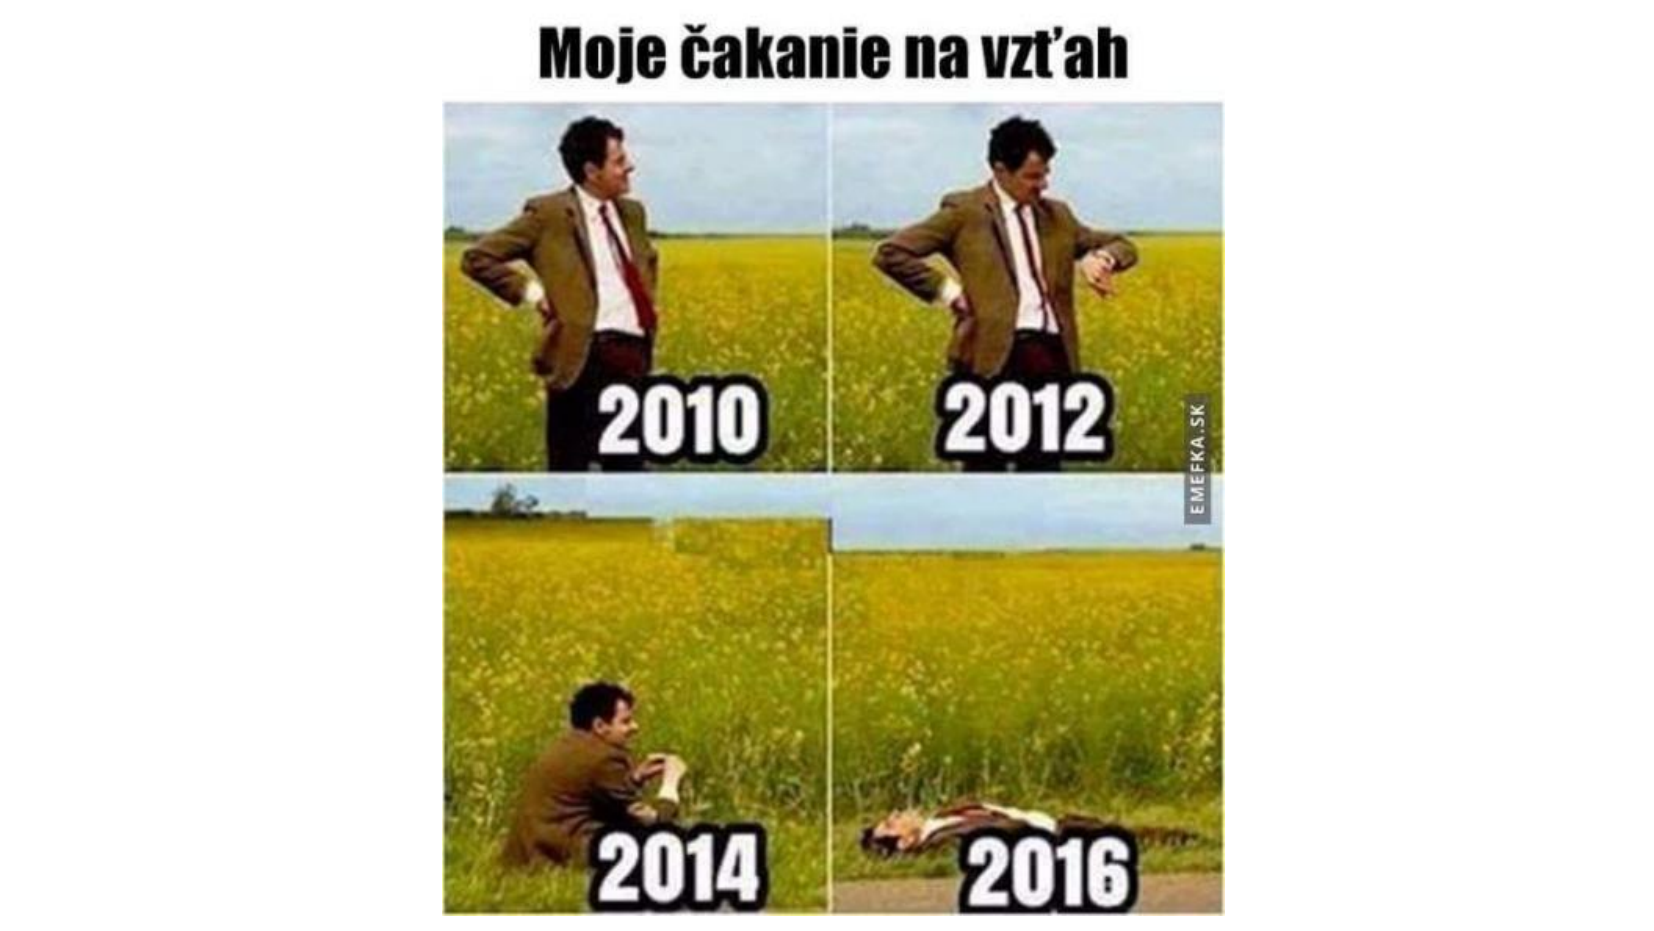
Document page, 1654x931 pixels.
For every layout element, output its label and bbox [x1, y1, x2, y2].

picture [442, 2, 1225, 916]
